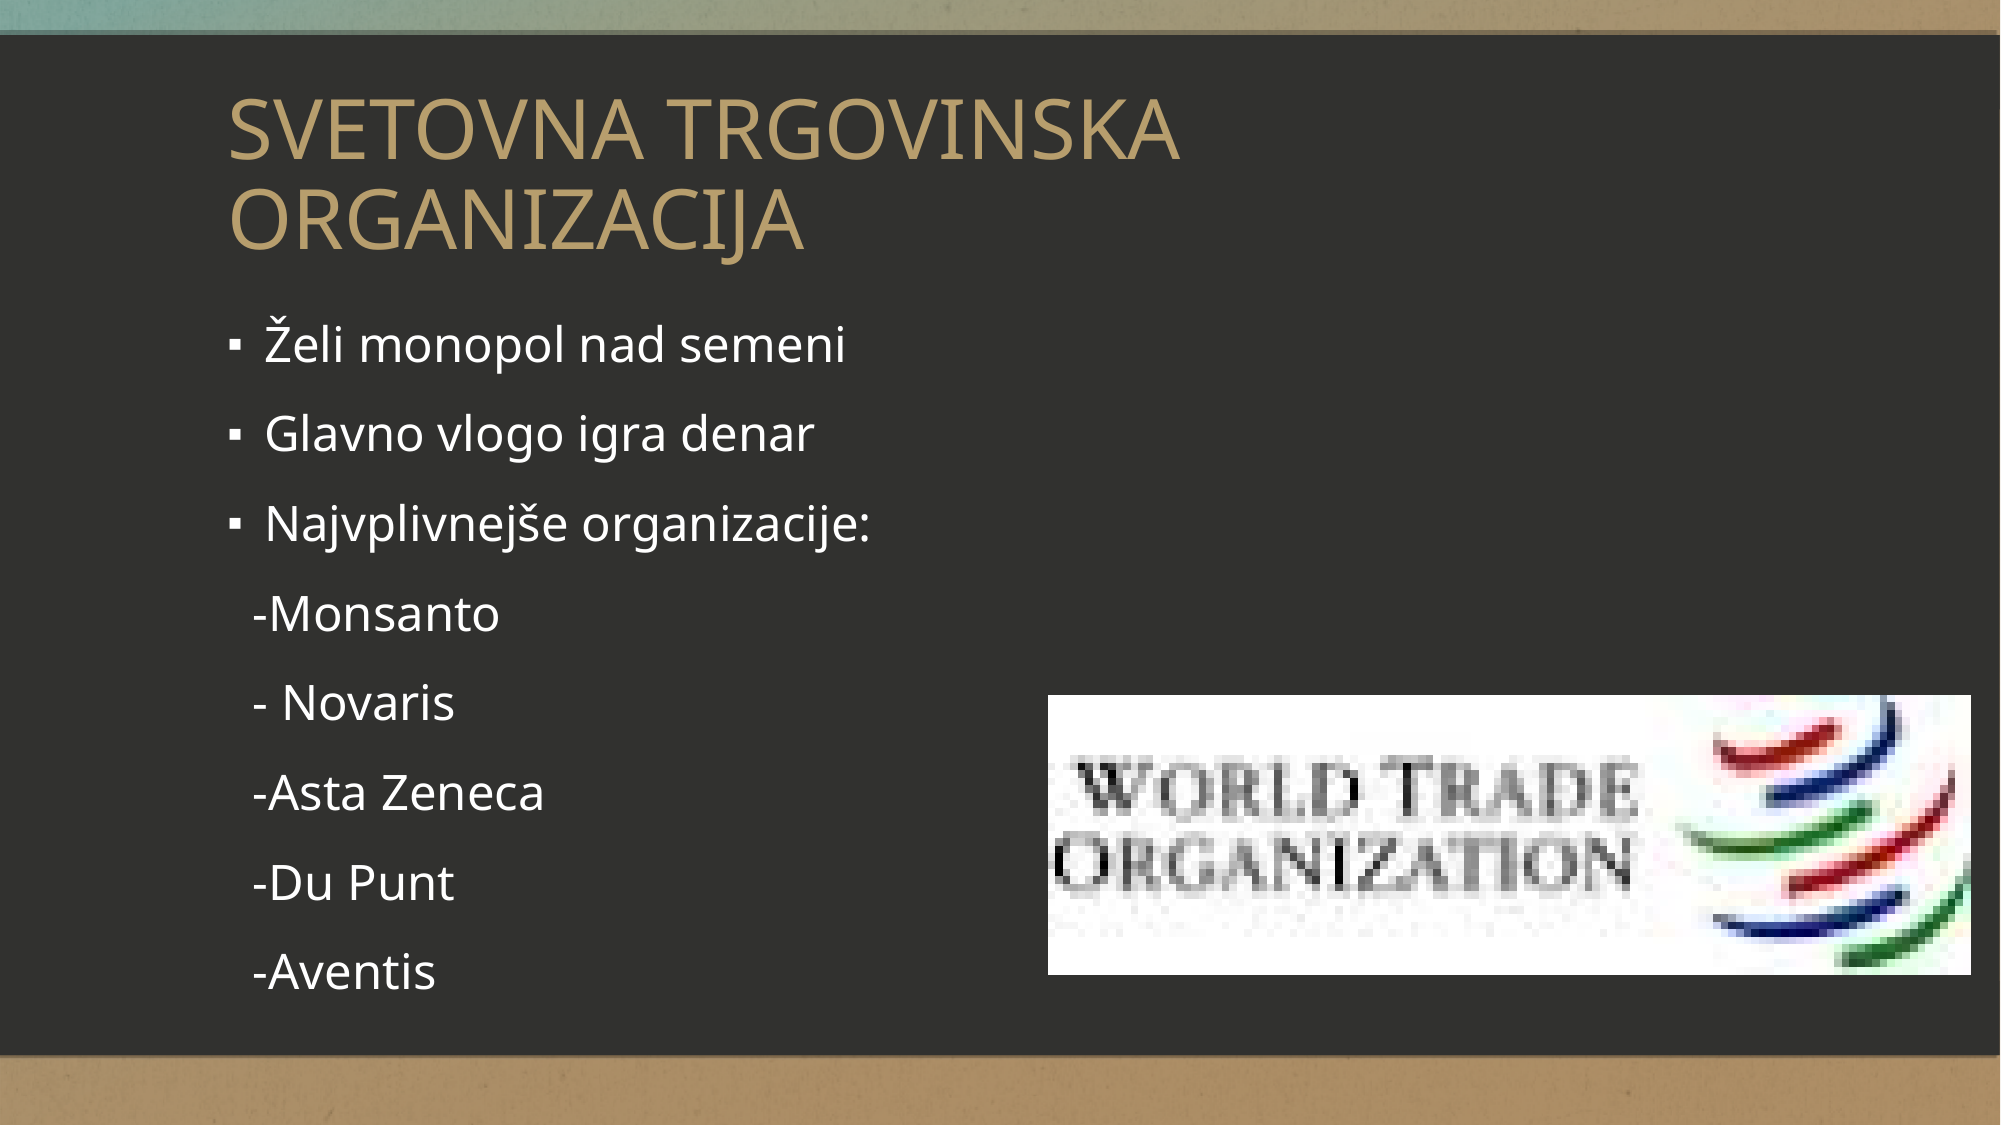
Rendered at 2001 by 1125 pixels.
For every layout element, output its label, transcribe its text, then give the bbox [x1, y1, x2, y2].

picture [1048, 695, 1971, 975]
list Želi monopol nad semeni Glavno vlogo igra denar Najvplivnejše organizacije: -Monsanto - Novaris -Asta Zeneca -Du Punt -Aventis [212, 312, 1788, 1013]
title SVETOVNA TRGOVINSKA ORGANIZACIJA [212, 68, 1788, 275]
picture [0, 0, 2001, 1125]
